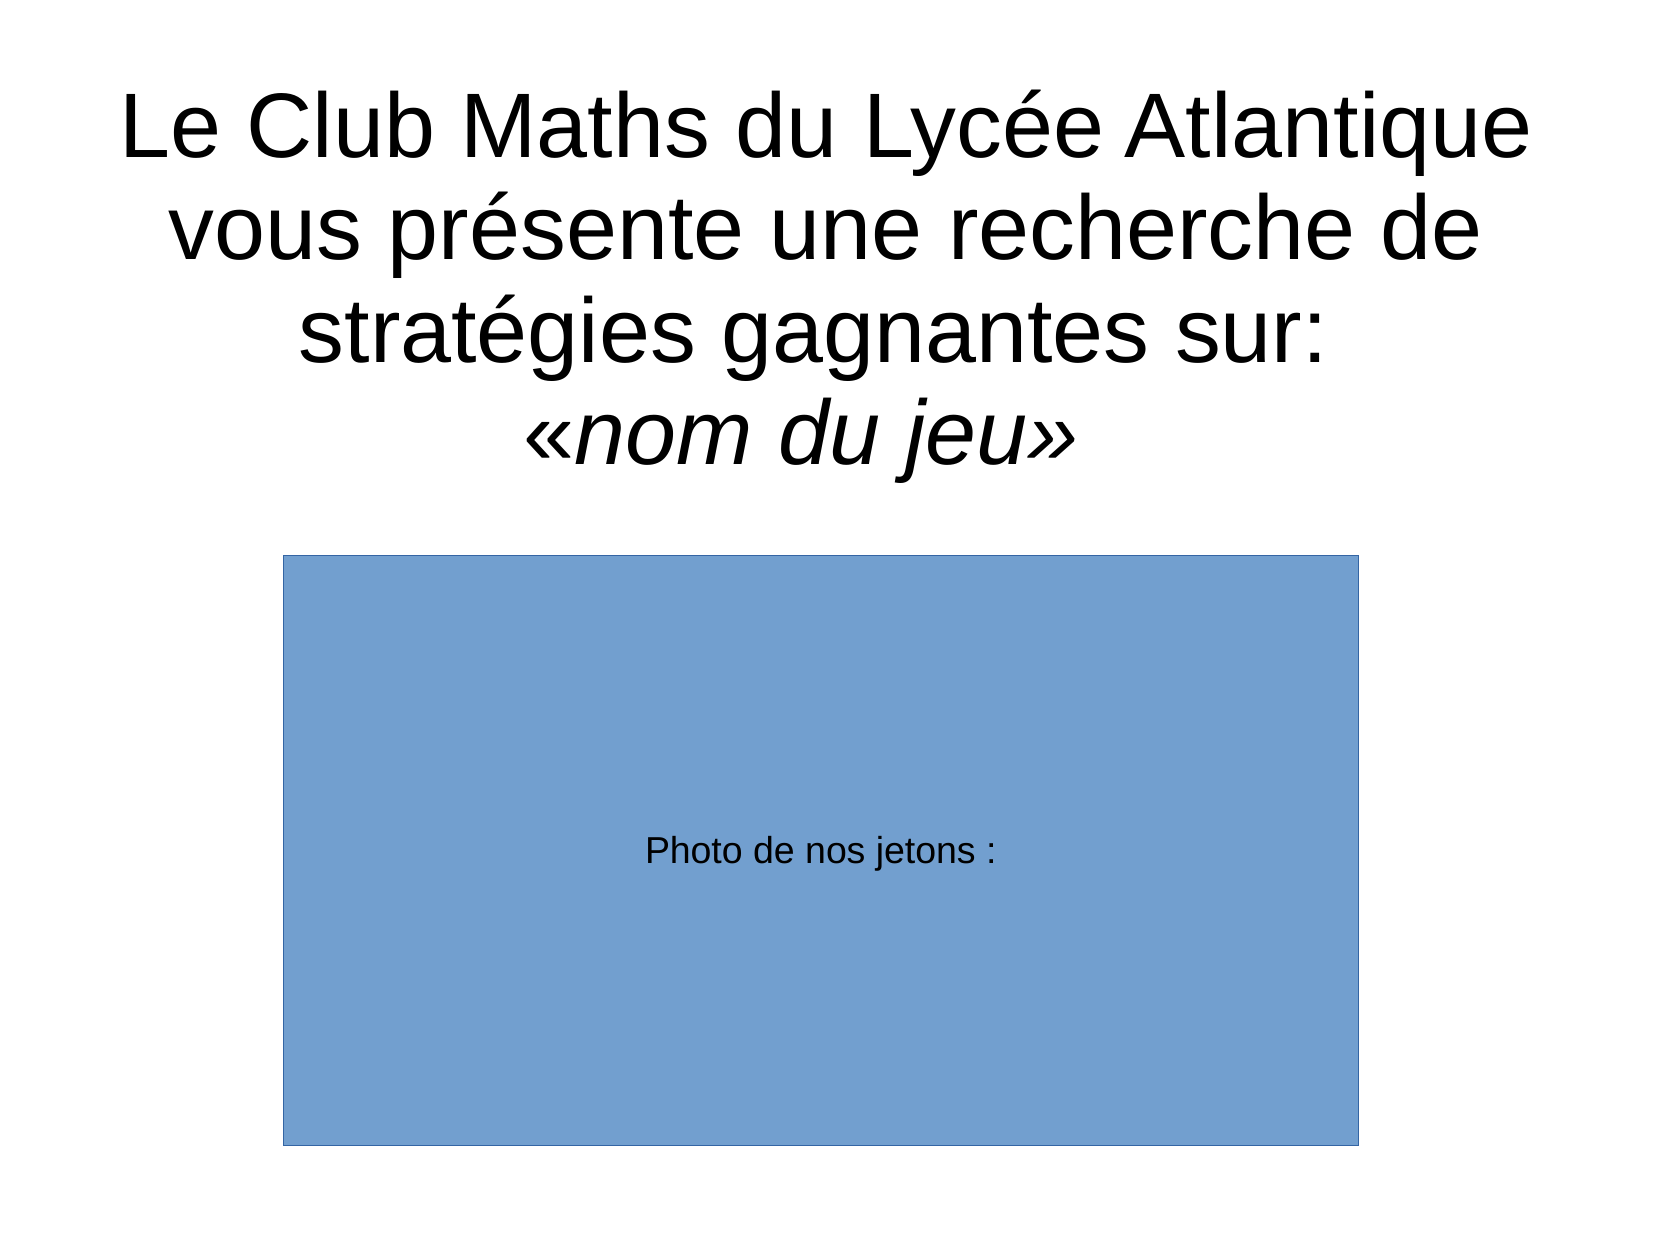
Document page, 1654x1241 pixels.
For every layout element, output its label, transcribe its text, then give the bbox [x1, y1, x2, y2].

title Le Club Maths du Lycée Atlantique vous présente une recherche de stratégies gagnantes sur: «nom du jeu» [82, 74, 1571, 485]
text_box Photo de nos jetons : [283, 555, 1359, 1146]
